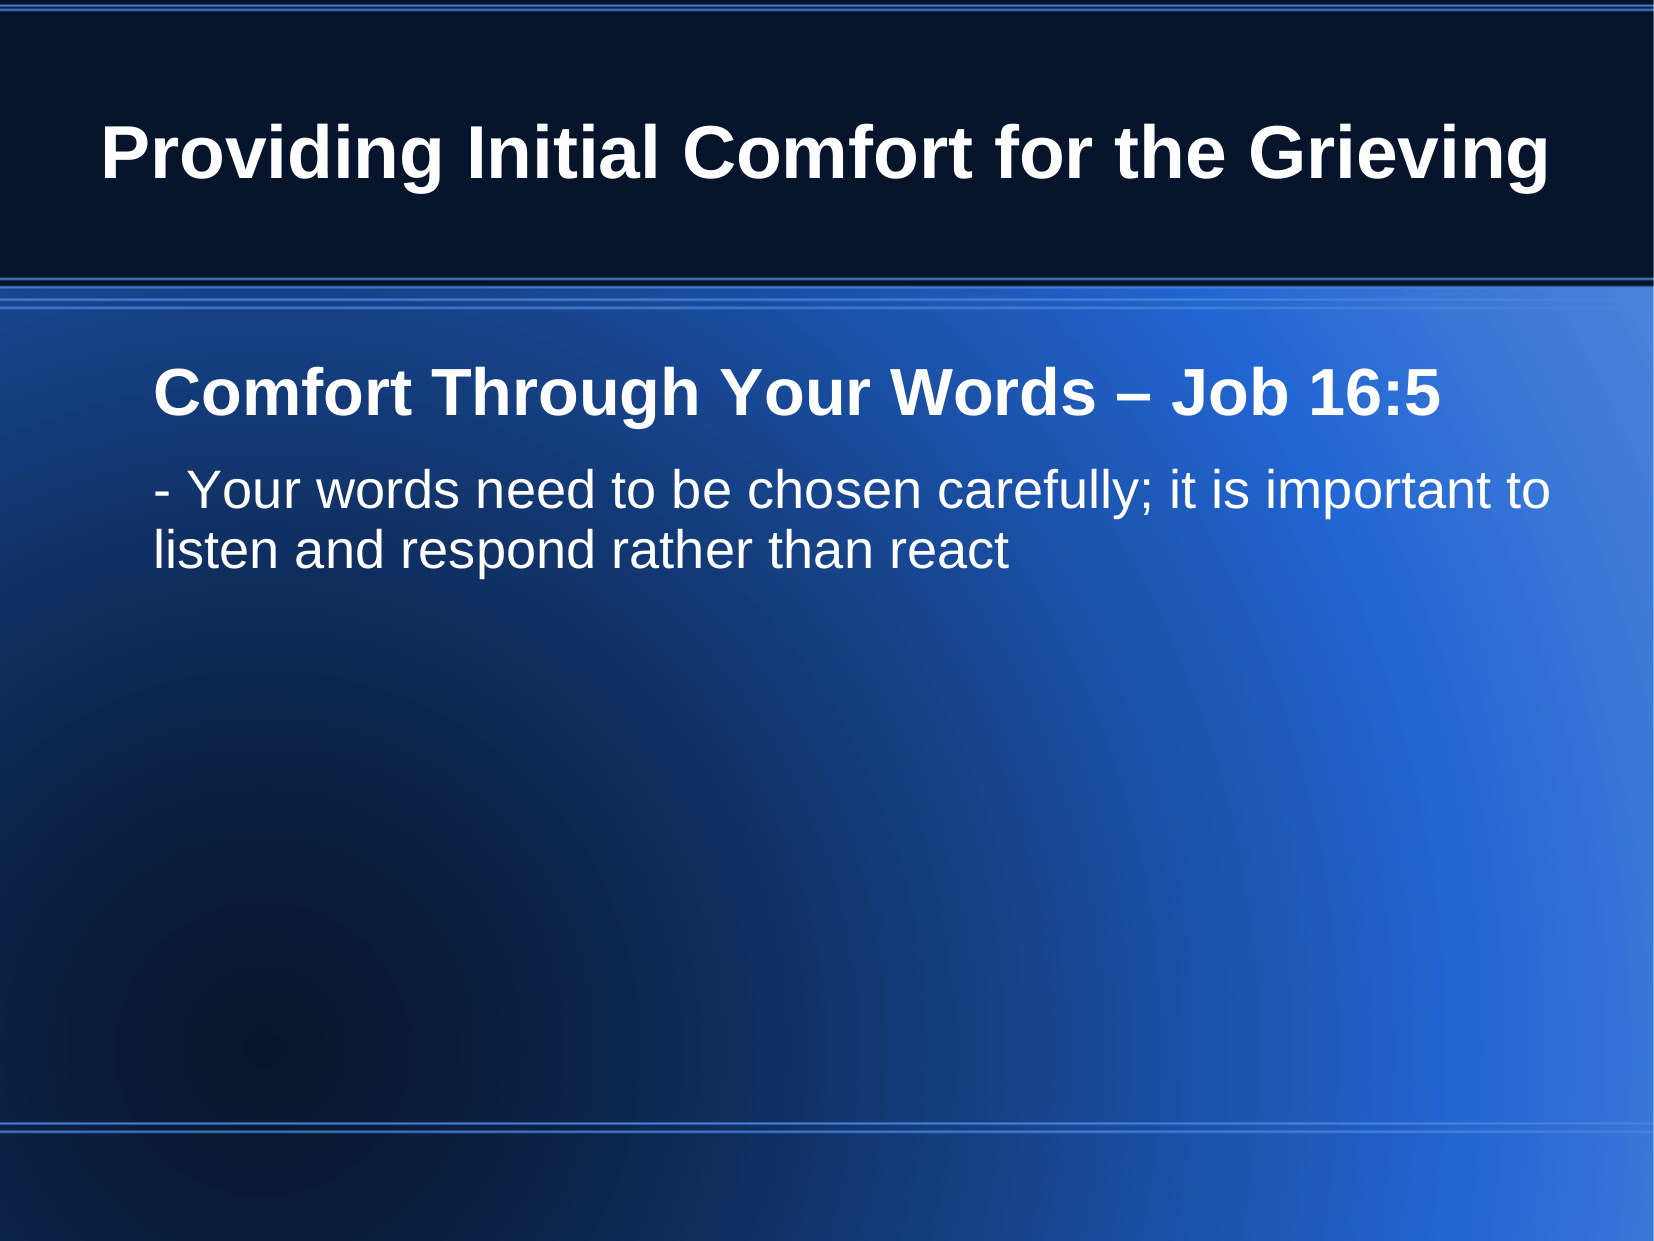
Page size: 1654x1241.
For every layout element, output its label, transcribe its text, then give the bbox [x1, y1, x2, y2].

title Providing Initial Comfort for the Grieving [82, 49, 1571, 257]
picture [0, 0, 1654, 1241]
list Comfort Through Your Words – Job 16:5 - Your words need to be chosen carefully; it is important to listen and respond rather than react [82, 355, 1571, 1058]
